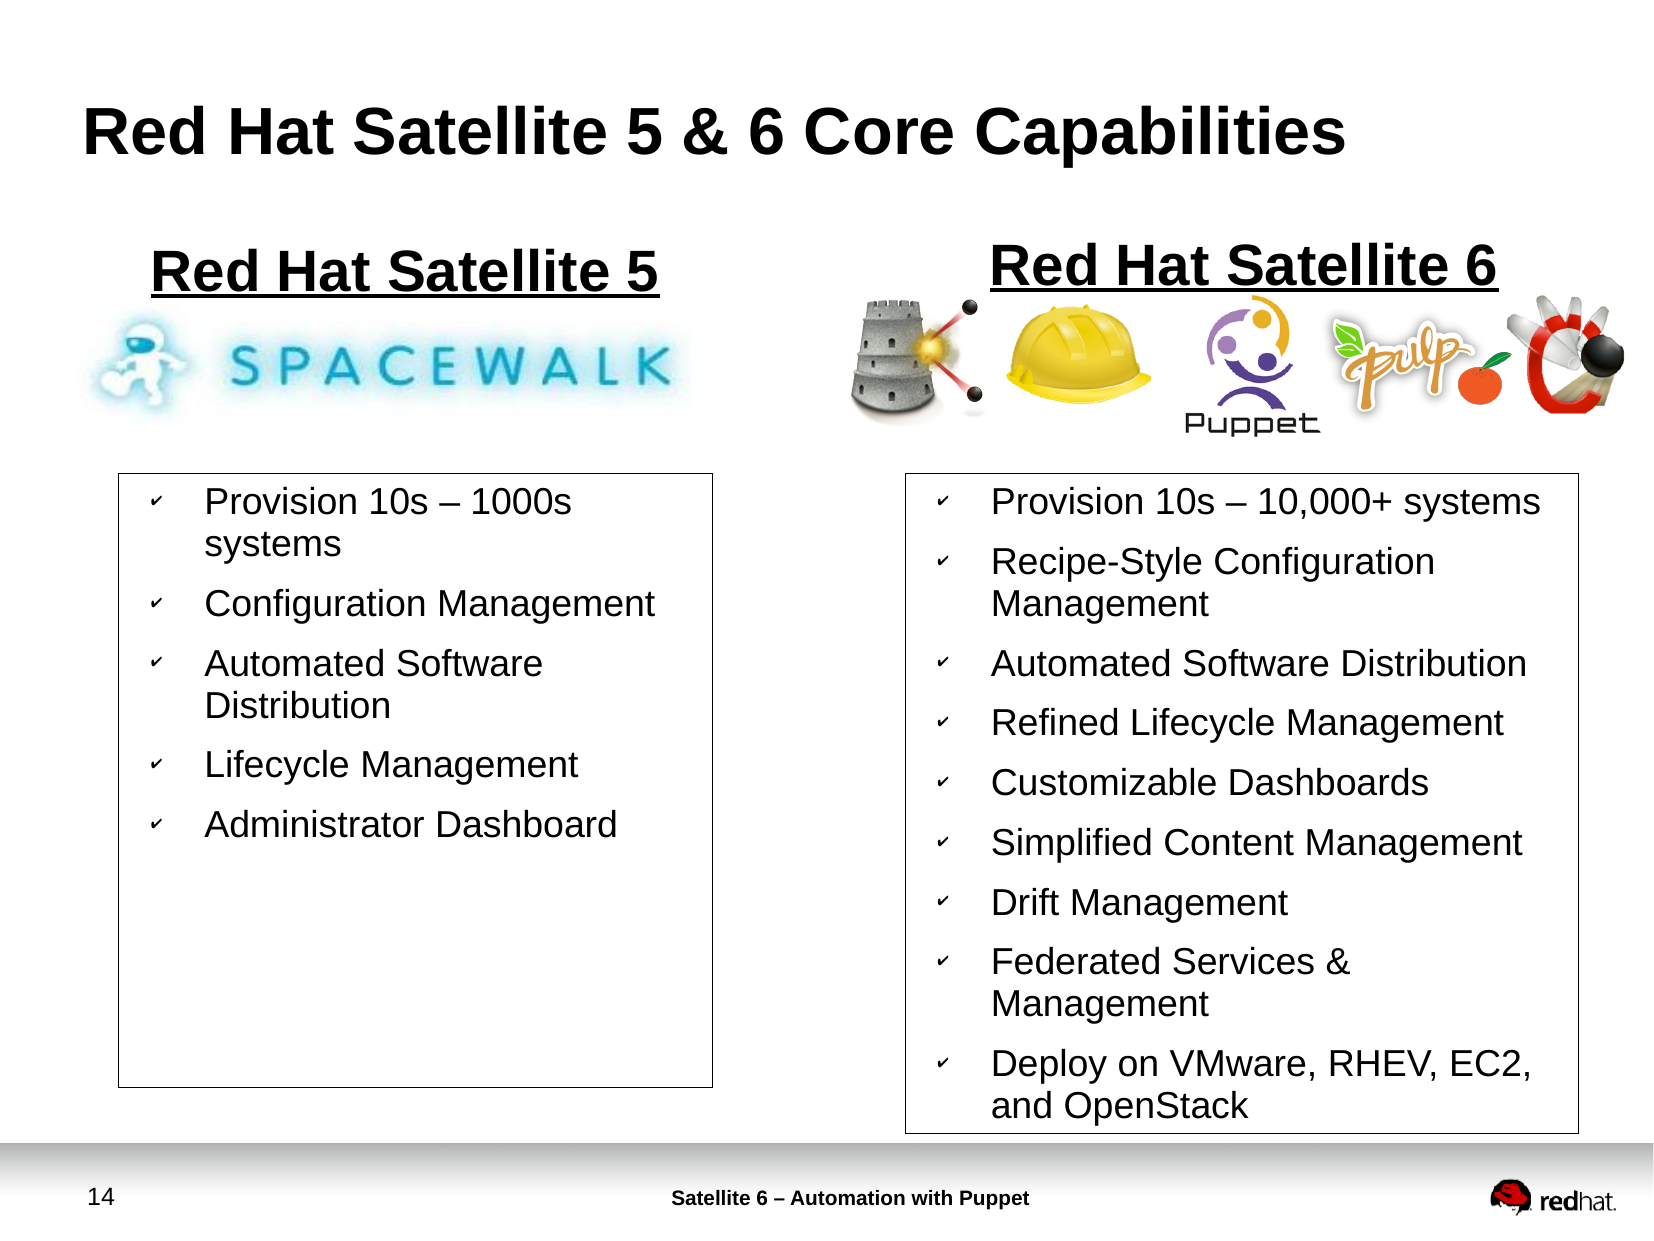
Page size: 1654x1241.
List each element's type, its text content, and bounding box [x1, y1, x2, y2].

text_box Red Hat Satellite 5 [136, 231, 676, 413]
picture [0, 1143, 1654, 1241]
text_box Provision 10s – 10,000+ systems Recipe-Style Configuration Management Automated Software Distribution Refined Lifecycle Management Customizable Dashboards Simplified Content Management Drift Management Federated Services & Management Deploy on VMware, RHEV, EC2, and OpenStack [905, 473, 1579, 1134]
picture [1003, 297, 1157, 411]
text_box Red Hat Satellite 6 [975, 225, 1514, 407]
picture [70, 297, 711, 431]
picture [849, 299, 995, 427]
title Red Hat Satellite 5 & 6 Core Capabilities [82, 37, 1571, 226]
picture [1177, 278, 1642, 439]
text_box Provision 10s – 1000s systems Configuration Management Automated Software Distribution Lifecycle Management Administrator Dashboard [118, 473, 713, 1088]
